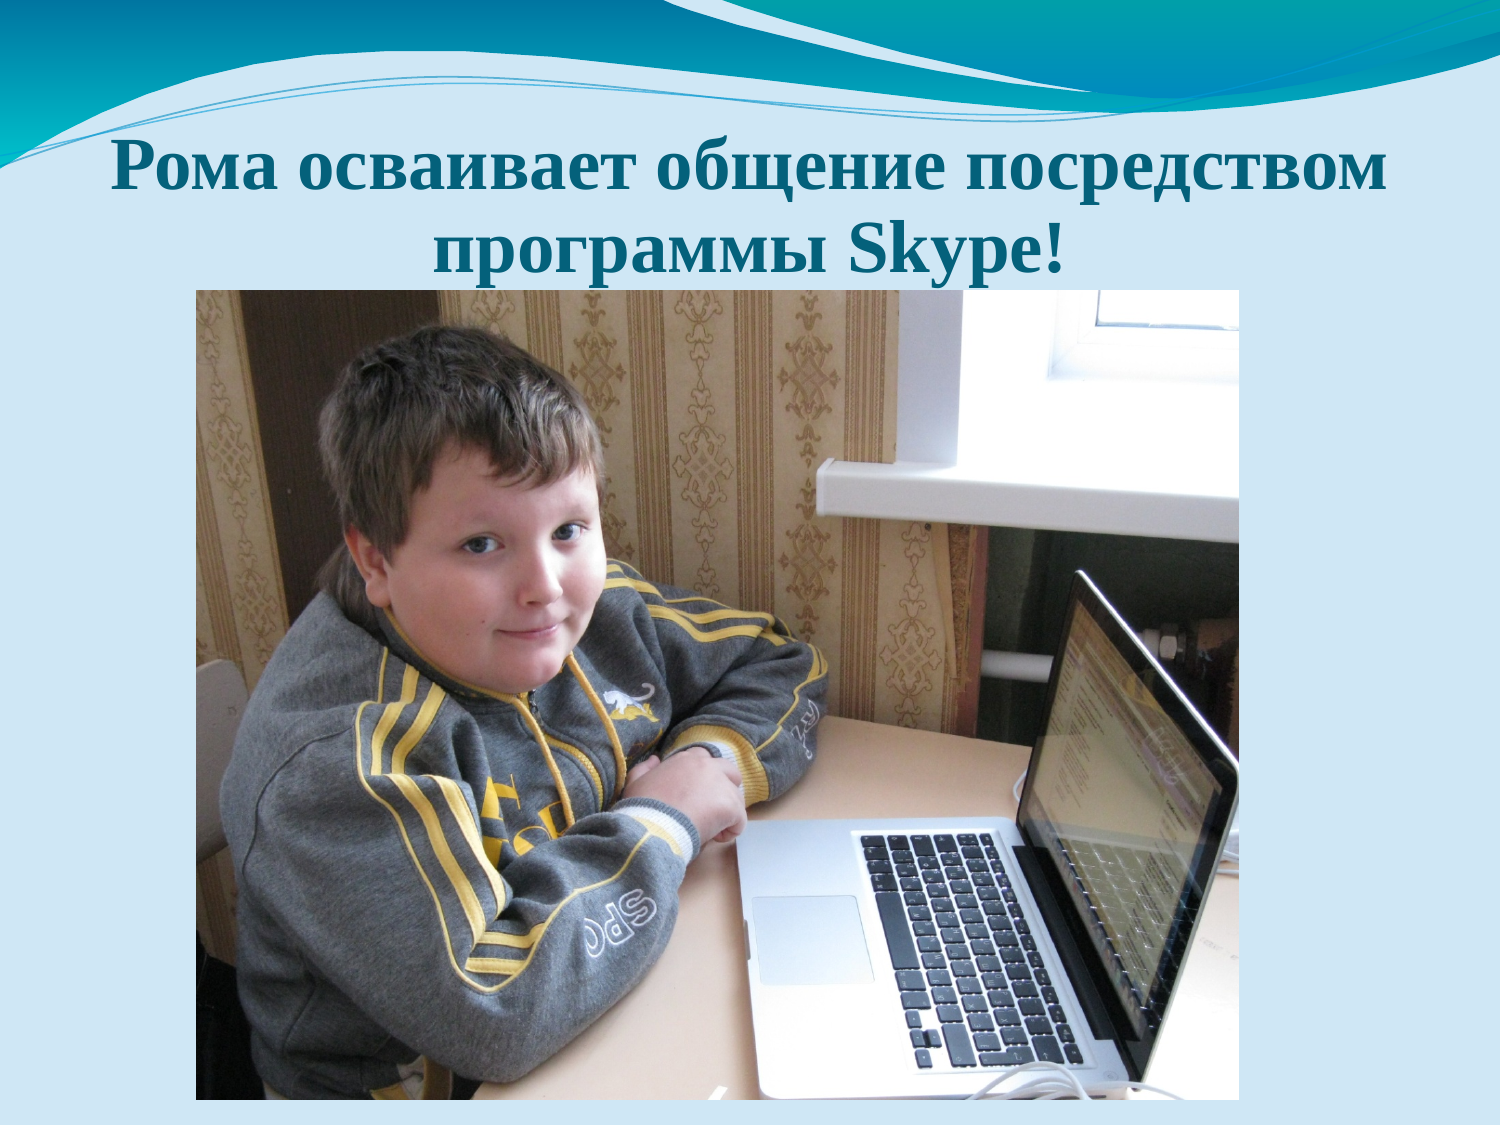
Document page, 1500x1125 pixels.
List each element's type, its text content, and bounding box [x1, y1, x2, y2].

picture [196, 290, 1239, 1100]
title Рома осваивает общение посредством программы Skype! [75, 115, 1425, 268]
